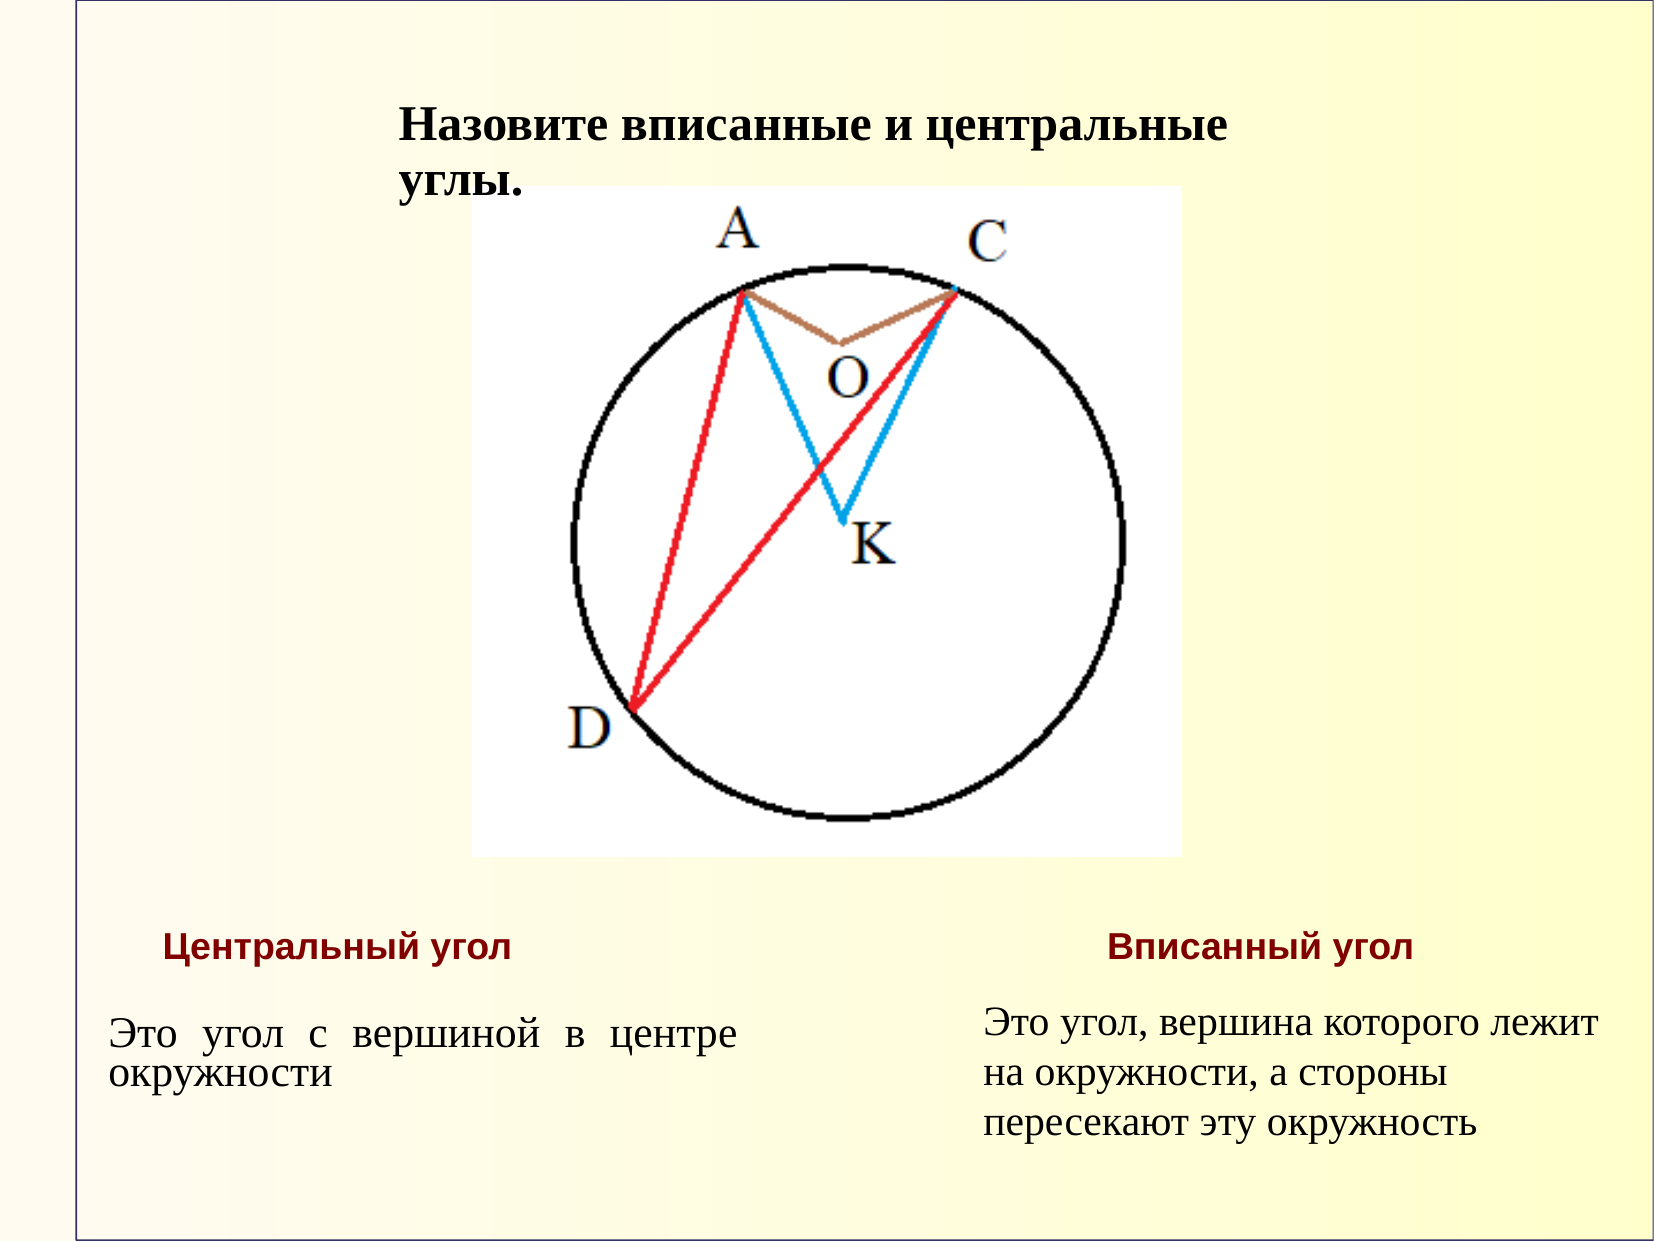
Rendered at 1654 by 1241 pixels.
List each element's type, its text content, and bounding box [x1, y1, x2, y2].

text_box Это угол, вершина которого лежит на окружности, а стороны пересекают эту окружность [968, 986, 1625, 1152]
text_box Вписанный угол [1092, 914, 1595, 975]
text_box Центральный угол [147, 914, 532, 975]
picture [482, 186, 489, 193]
picture [472, 186, 1182, 857]
text_box Это угол с вершиной в центре окружности [108, 1004, 739, 1093]
text_box Назовите вписанные и центральные углы. [383, 88, 1381, 160]
picture [0, 0, 75, 1241]
